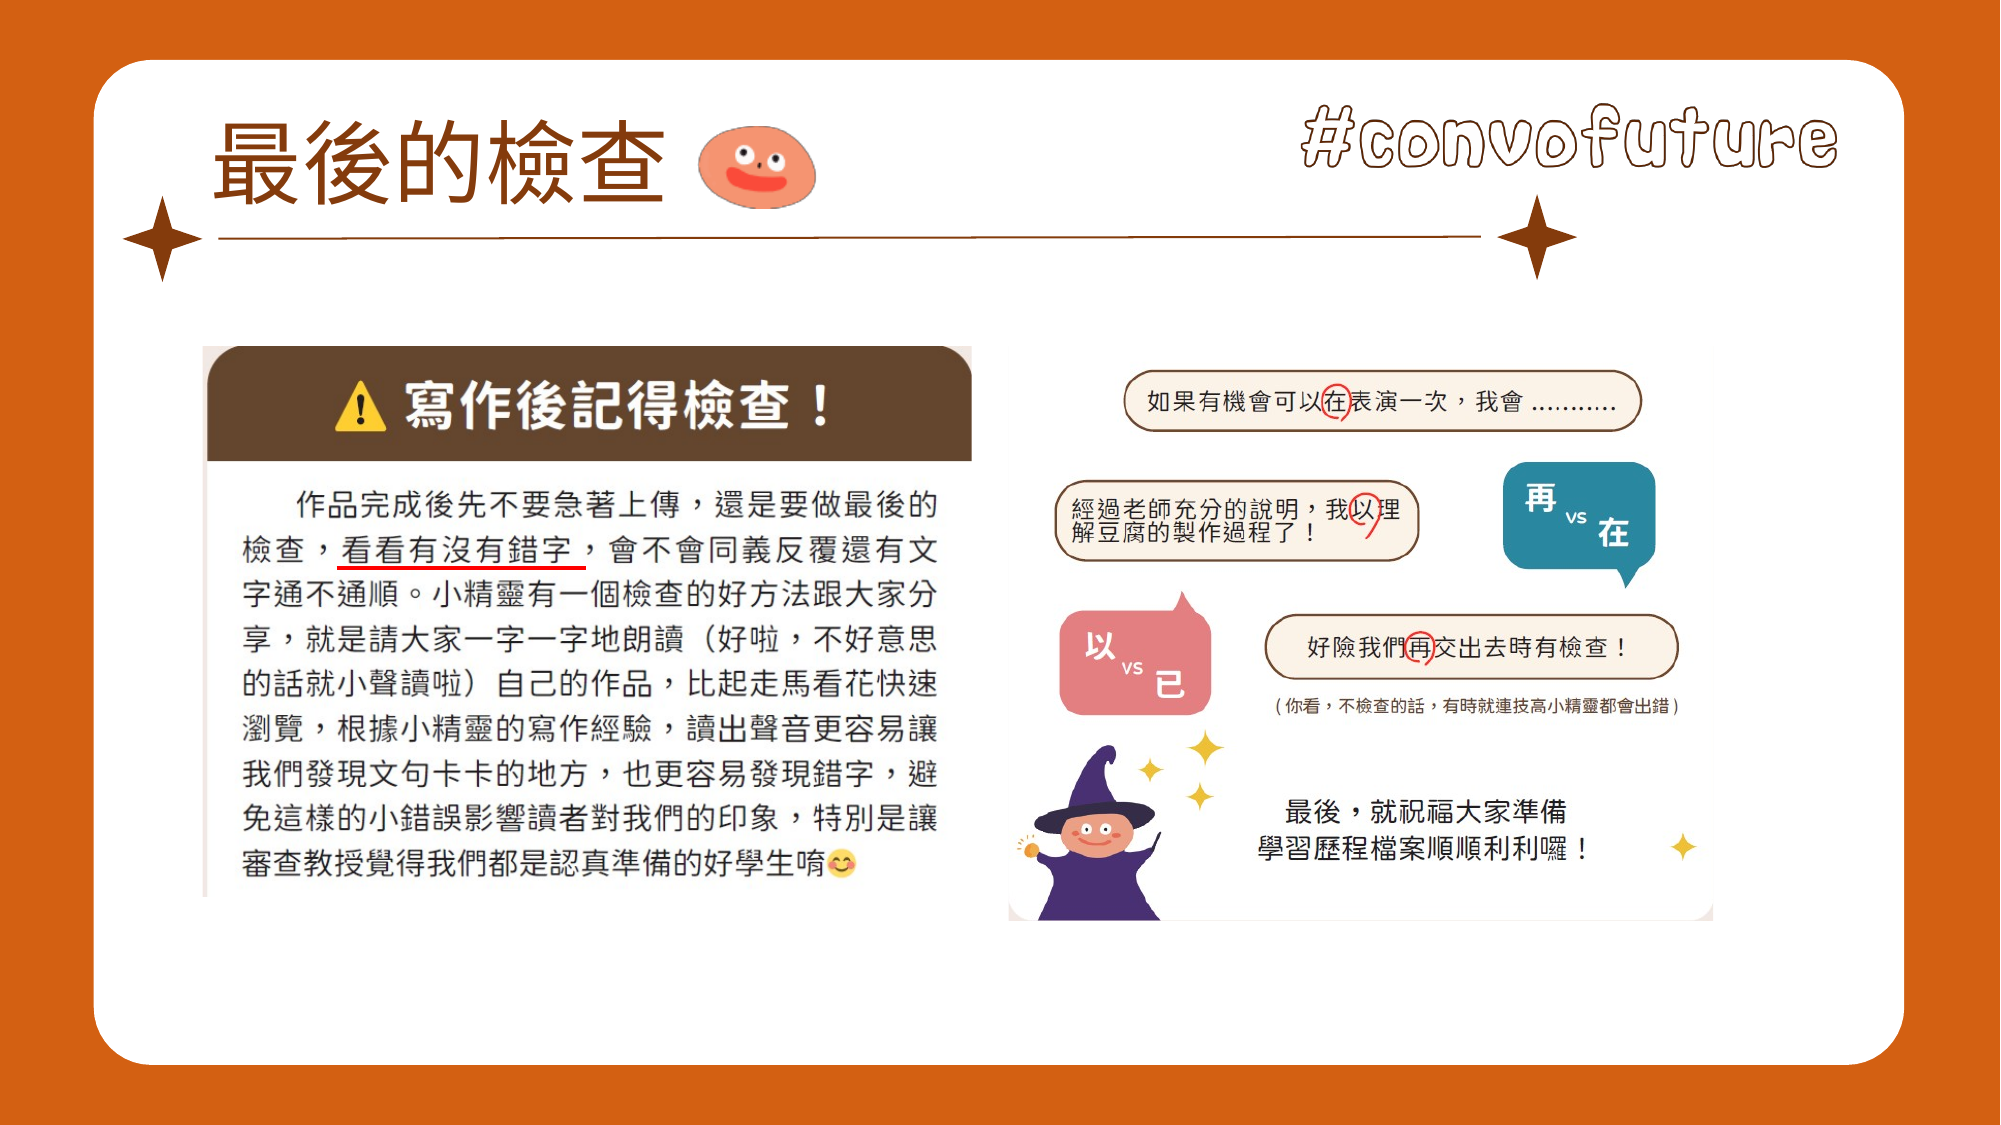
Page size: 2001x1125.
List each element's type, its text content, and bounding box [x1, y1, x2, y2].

text_box [0, 0, 2000, 1125]
text_box 最後的檢查 [208, 105, 672, 217]
